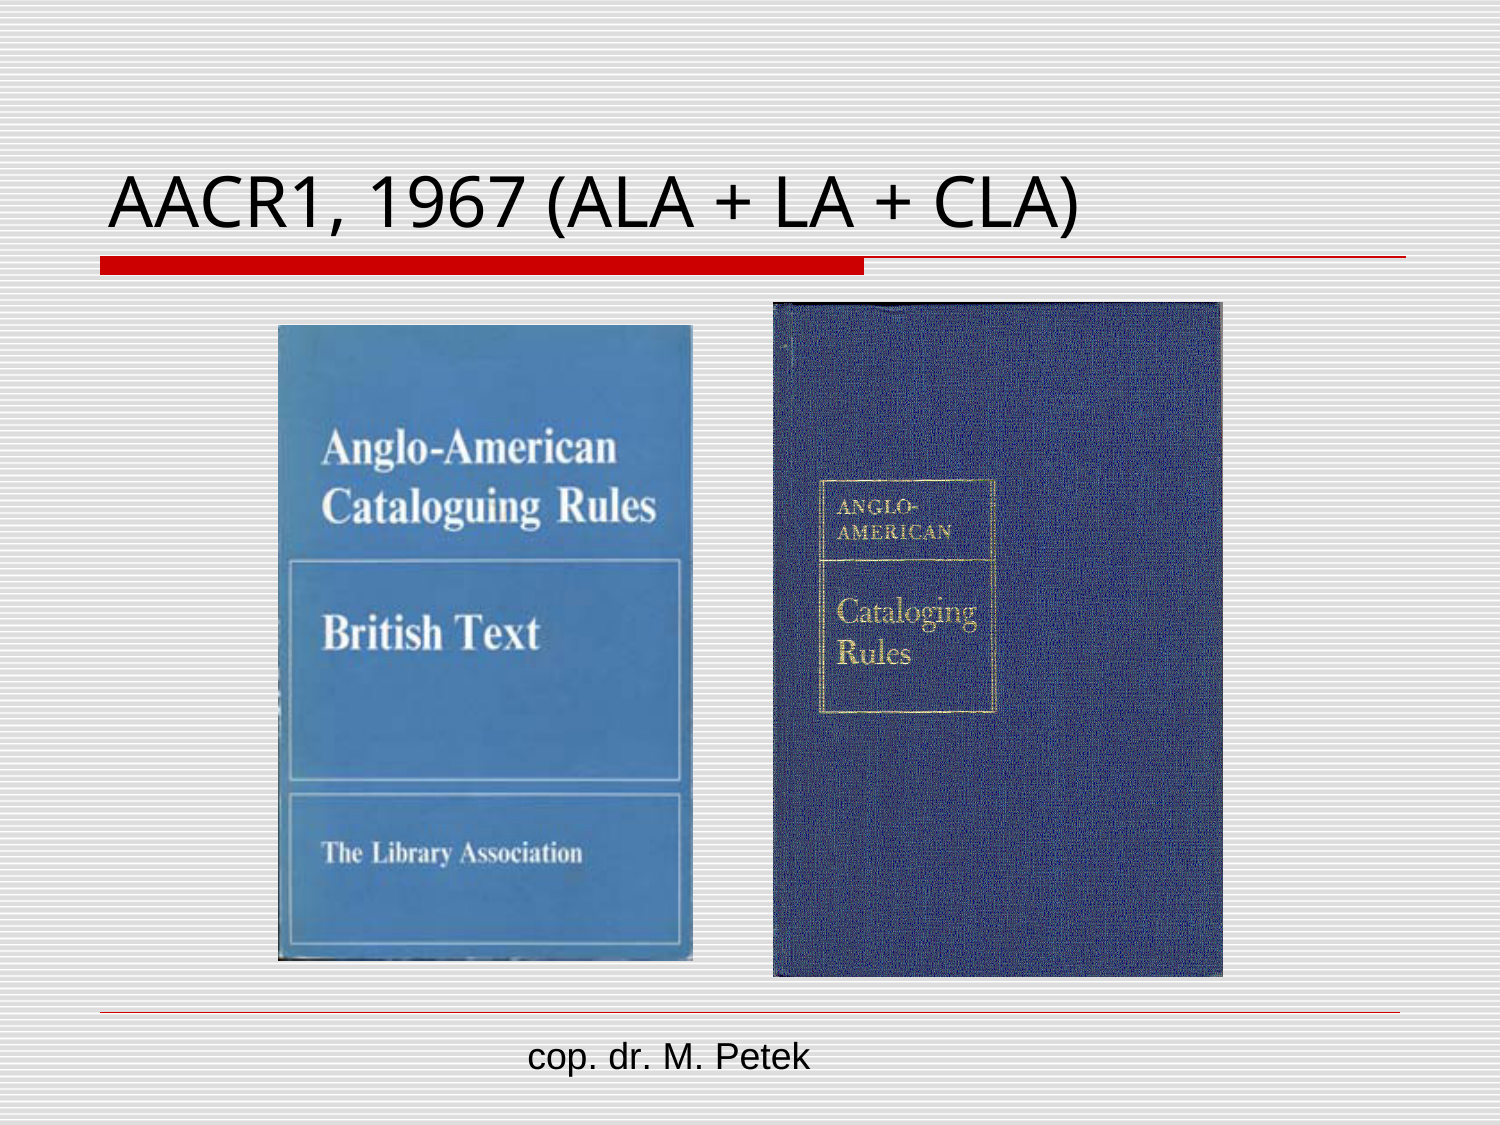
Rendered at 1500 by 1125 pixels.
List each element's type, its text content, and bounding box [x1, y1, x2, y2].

title AACR1, 1967 (ALA + LA + CLA) [94, 49, 1407, 250]
picture [0, 0, 1500, 1125]
